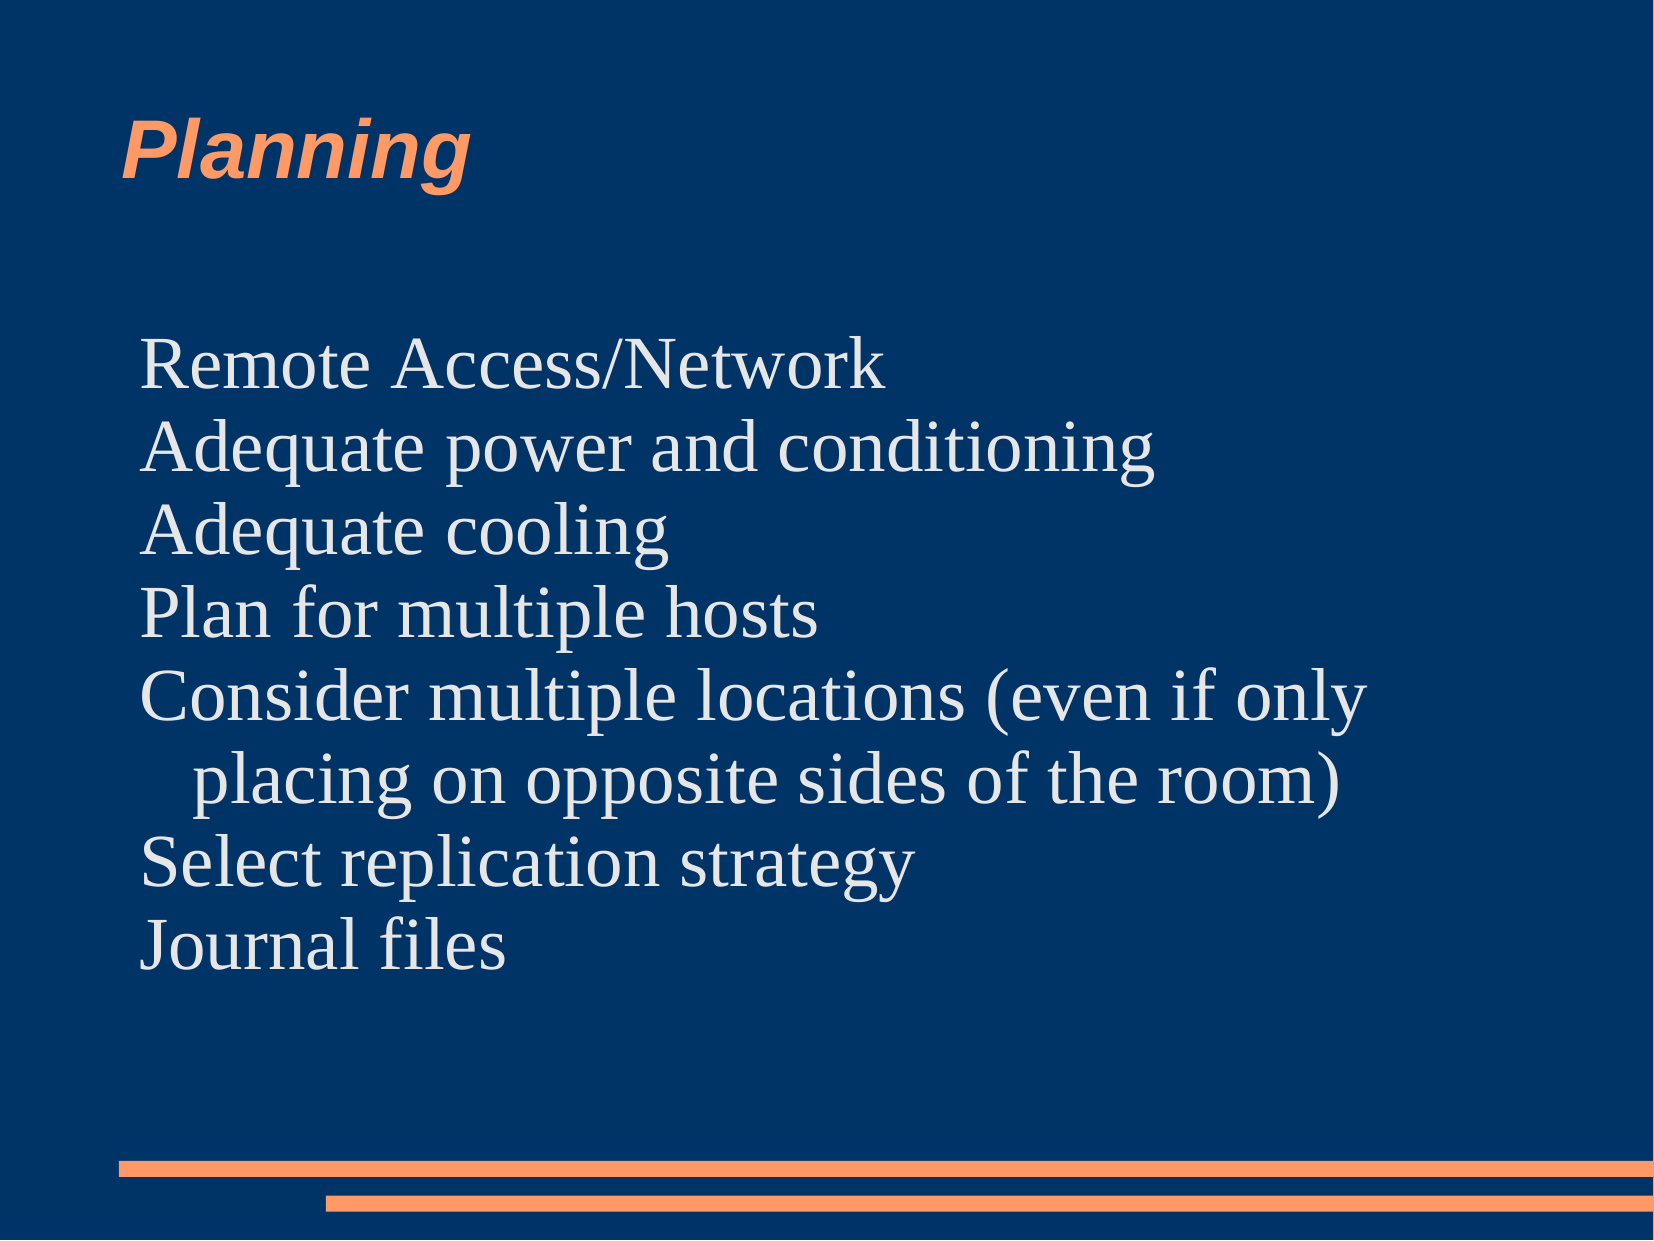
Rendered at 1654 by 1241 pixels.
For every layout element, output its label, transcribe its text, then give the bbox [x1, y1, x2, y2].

list Remote Access/Network Adequate power and conditioning Adequate cooling Plan for multiple hosts Consider multiple locations (even if only placing on opposite sides of the room) Select replication strategy Journal files [121, 322, 1561, 1133]
title Planning [121, 46, 1534, 254]
